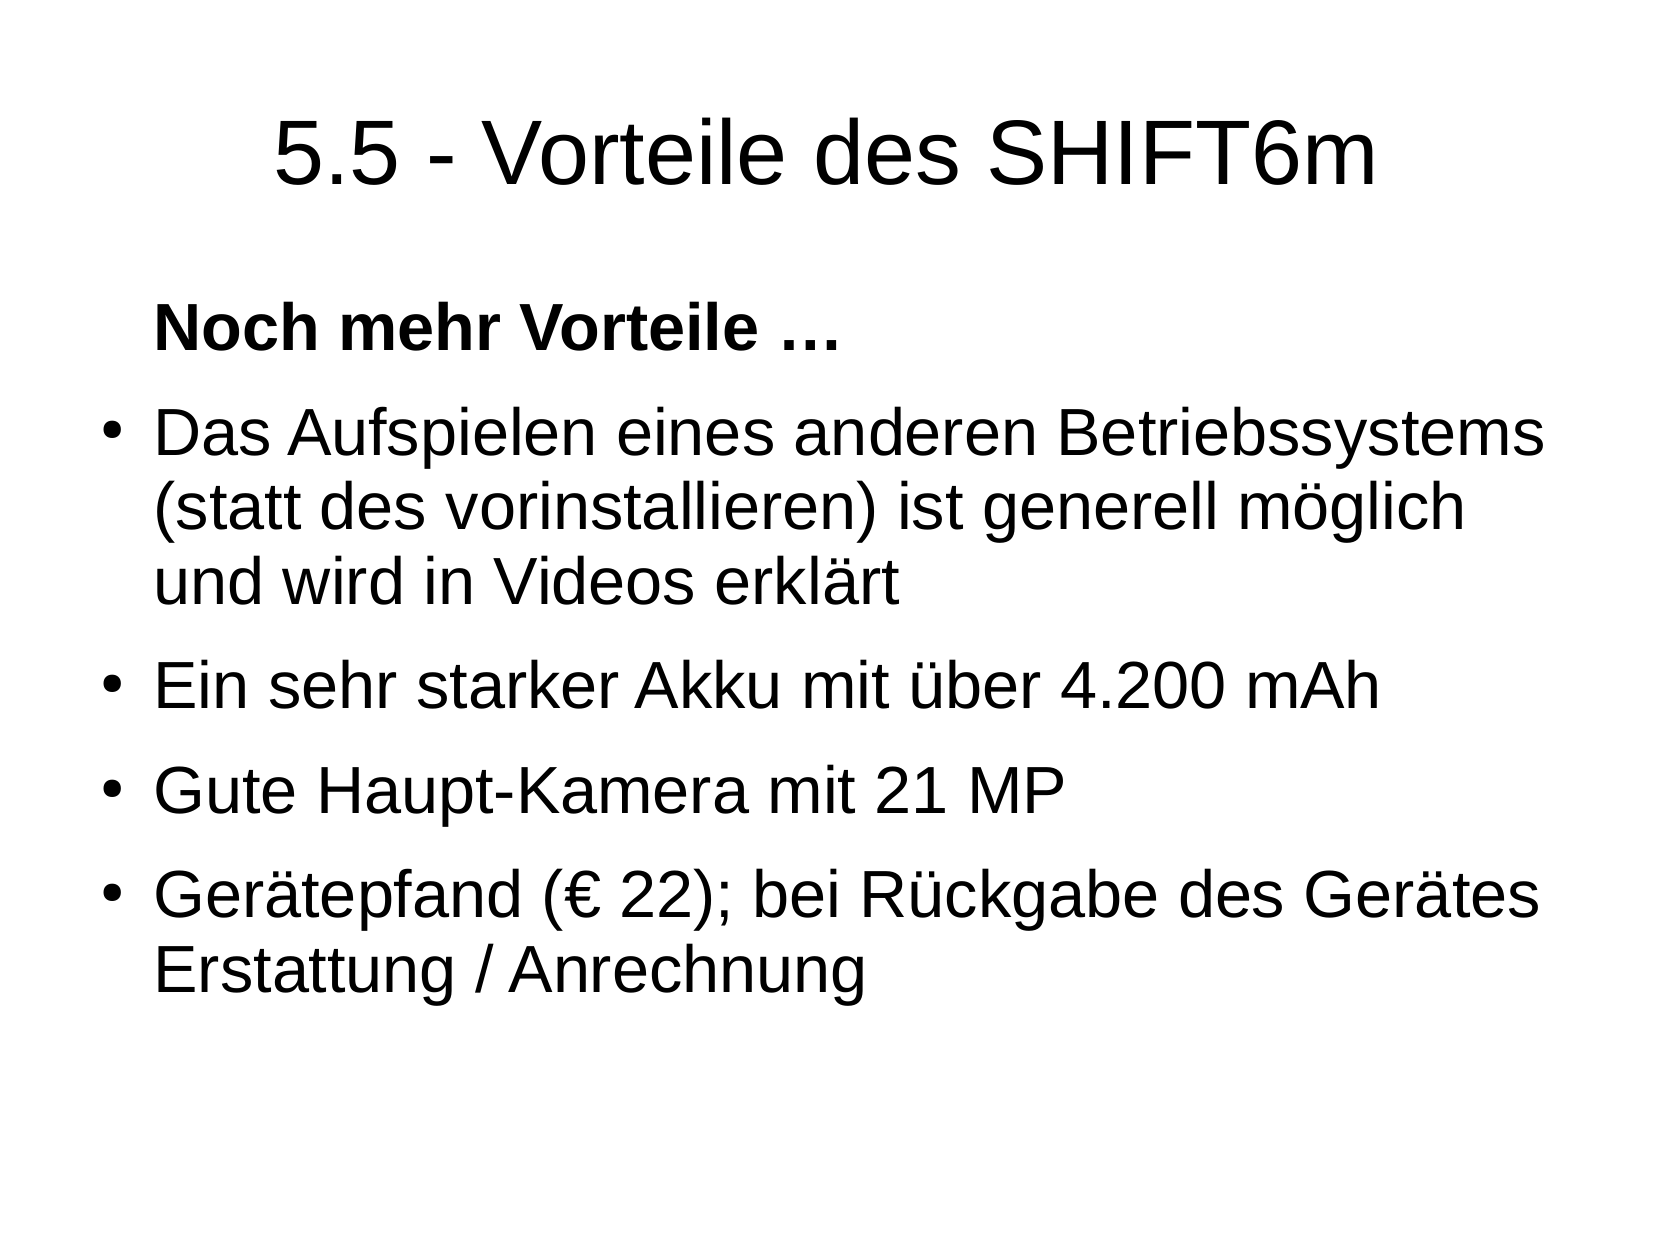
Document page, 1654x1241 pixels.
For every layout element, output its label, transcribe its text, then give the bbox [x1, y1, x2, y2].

list Noch mehr Vorteile … Das Aufspielen eines anderen Betriebssystems (statt des vorinstallieren) ist generell möglich und wird in Videos erklärt Ein sehr starker Akku mit über 4.200 mAh Gute Haupt-Kamera mit 21 MP Gerätepfand (€ 22); bei Rückgabe des Gerätes Erstattung / Anrechnung [82, 290, 1571, 1010]
title 5.5 - Vorteile des SHIFT6m [82, 49, 1571, 257]
